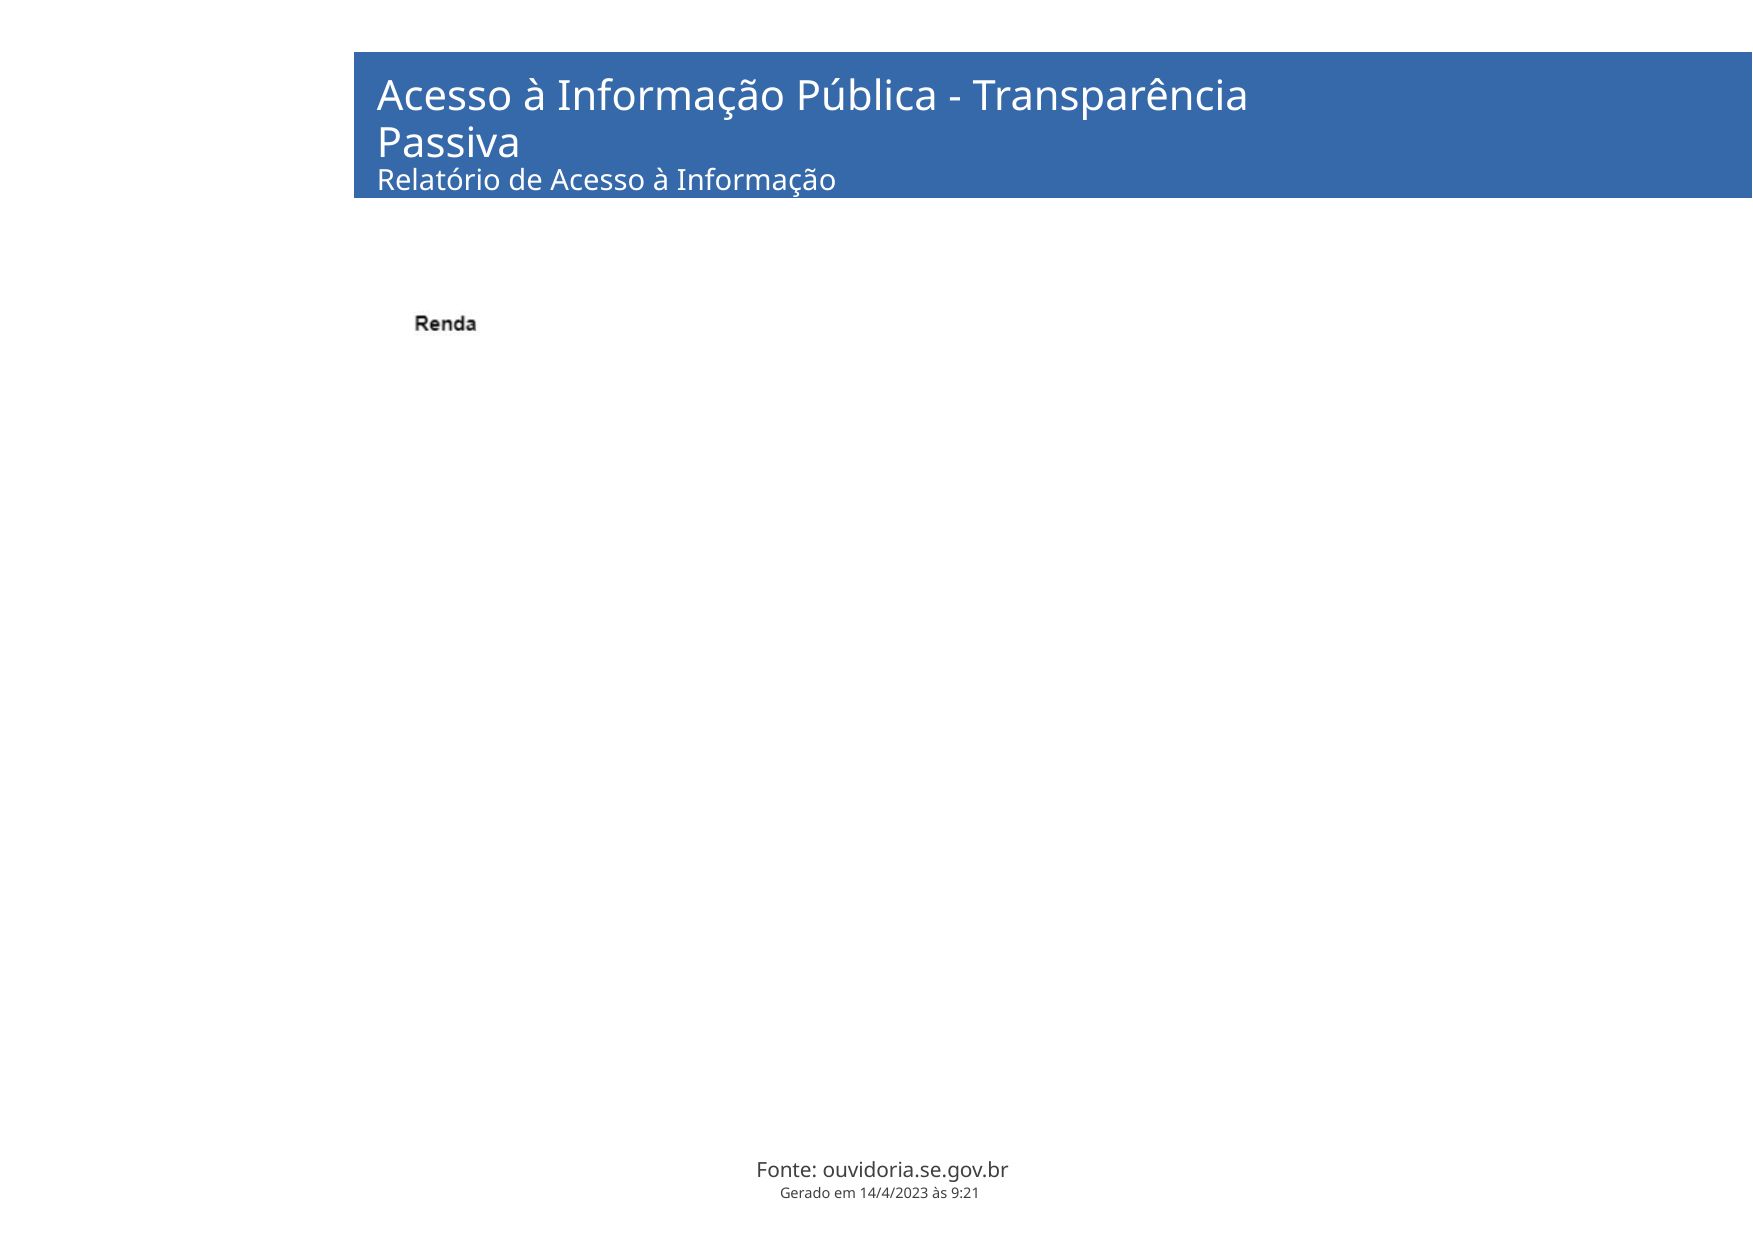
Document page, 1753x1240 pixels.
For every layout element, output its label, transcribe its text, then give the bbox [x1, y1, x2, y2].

text_box [354, 52, 1752, 198]
text_box Gerado em 14/4/2023 às 9:21 [780, 1184, 999, 1202]
text_box [155, 211, 1599, 1028]
text_box Acesso à Informação Pública - Transparência Passiva Relatório de Acesso à Informação SETURMarço a Março de 2023 [376, 72, 1403, 228]
text_box Fonte: ouvidoria.se.gov.br [756, 1158, 1023, 1182]
